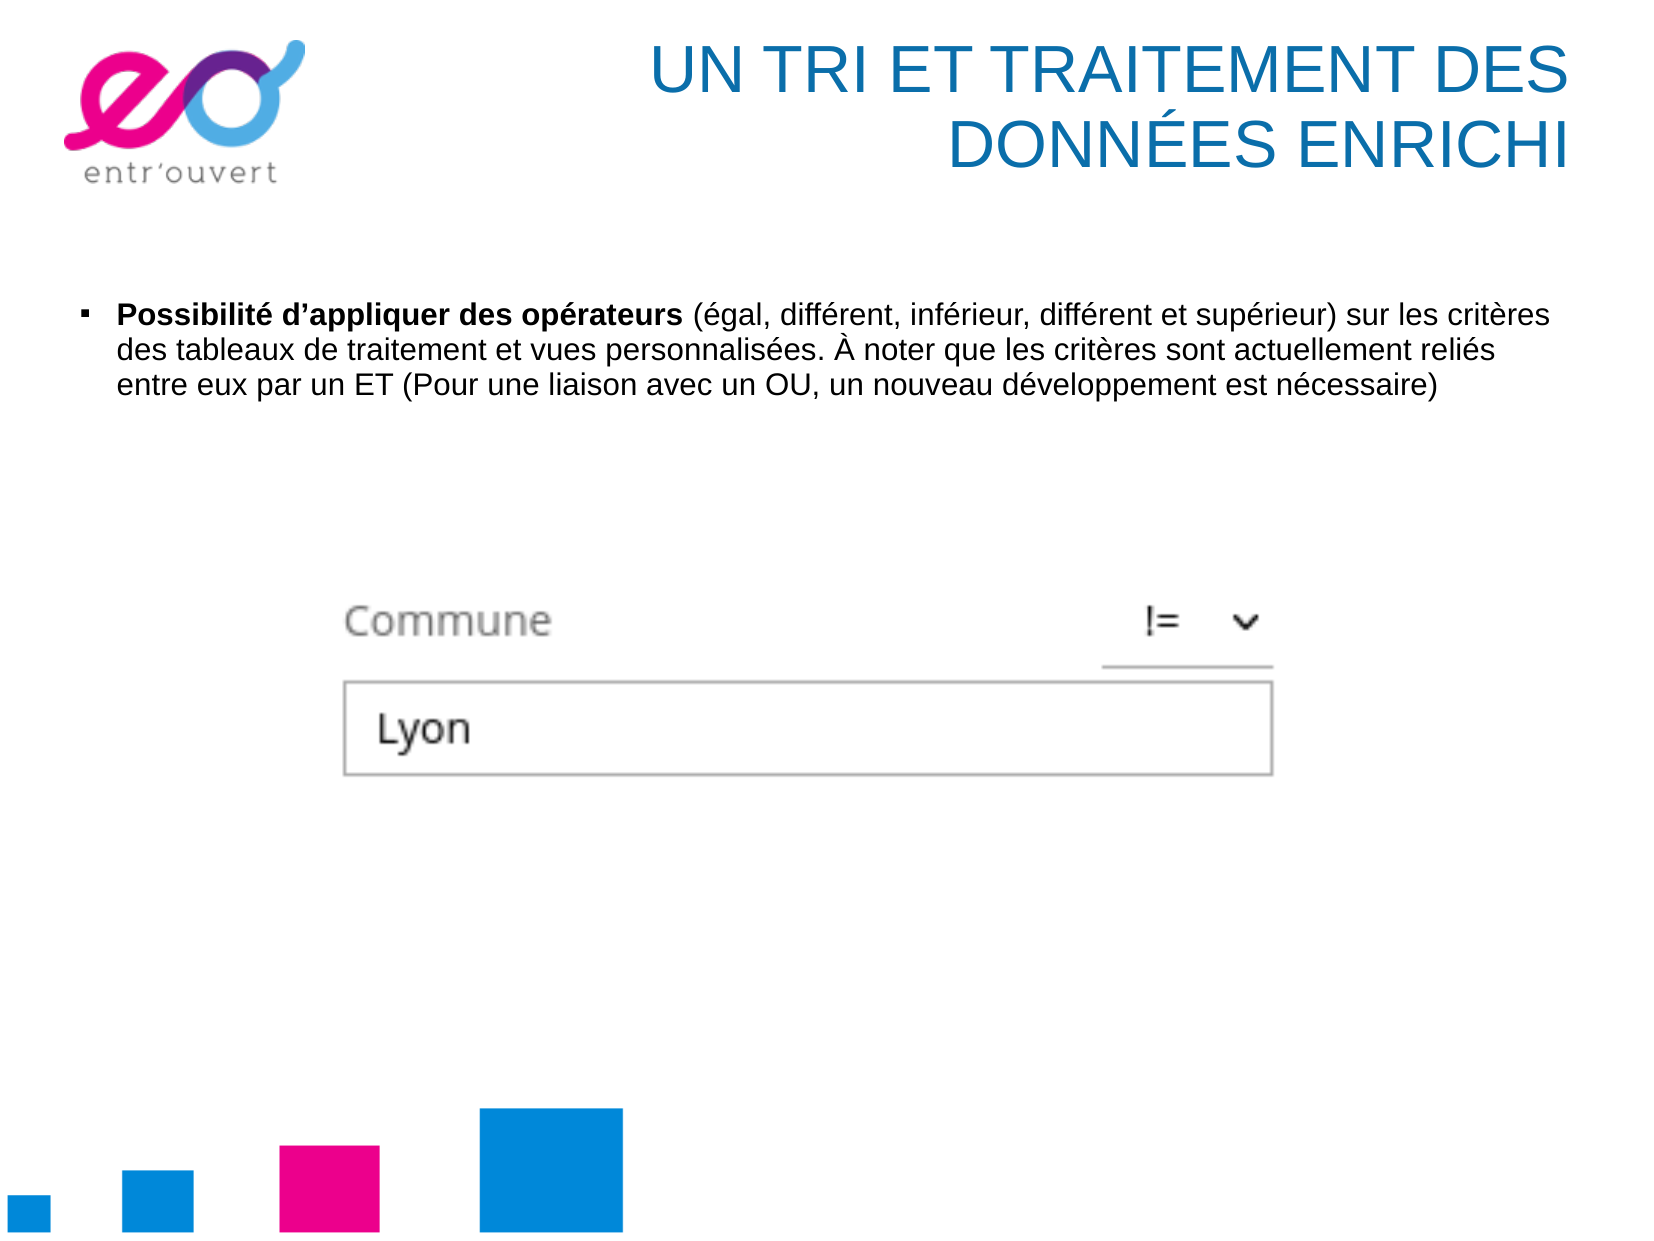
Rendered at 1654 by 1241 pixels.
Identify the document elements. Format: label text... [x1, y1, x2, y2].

picture [64, 40, 305, 184]
picture [335, 556, 1305, 825]
subtitle Possibilité d’appliquer des opérateurs (égal, différent, inférieur, différent et supérieur) sur les critères des tableaux de traitement et vues personnalisées. À noter que les critères sont actuellement reliés entre eux par un ET (Pour une liaison avec un OU, un nouveau développement est nécessaire) [81, 297, 1570, 715]
picture [5, 1106, 626, 1235]
title Un TRI ET TRAITEMENT DES DONNÉES ENRICHI [375, 32, 1571, 290]
